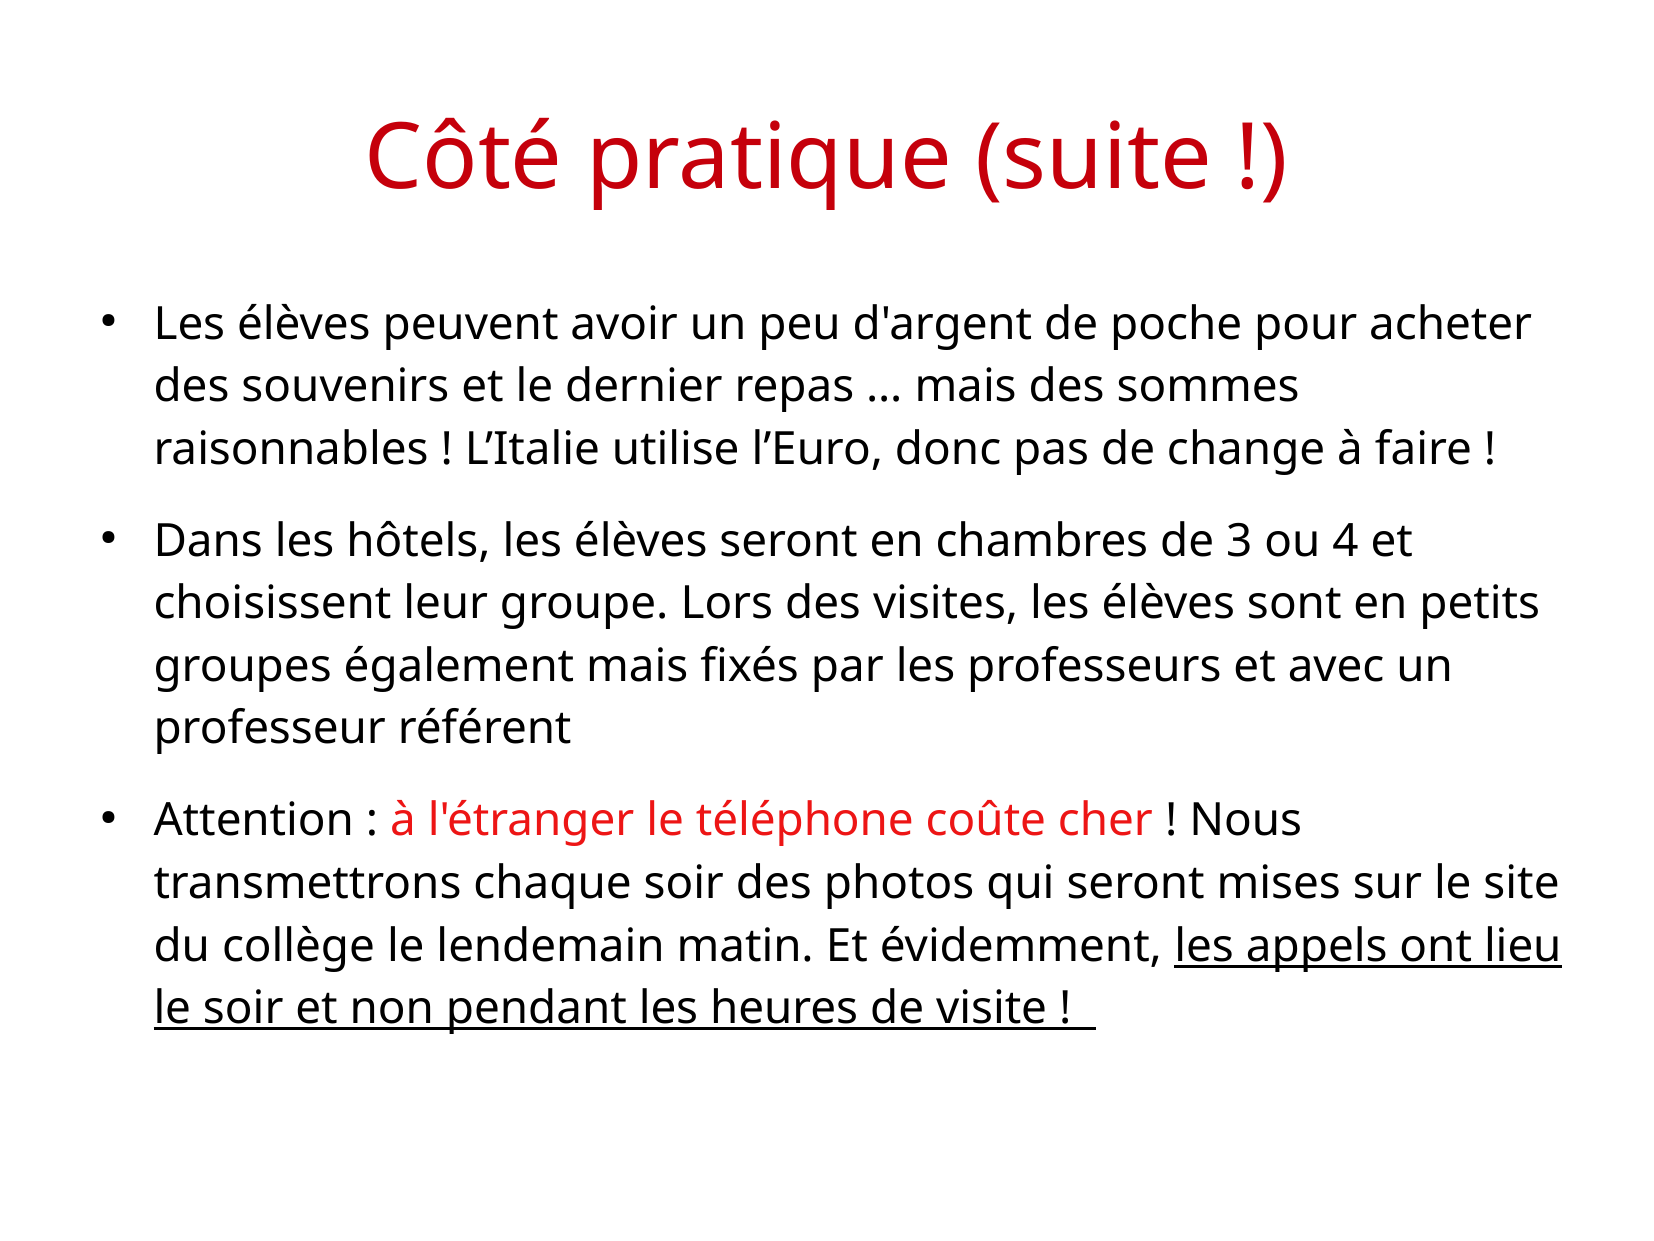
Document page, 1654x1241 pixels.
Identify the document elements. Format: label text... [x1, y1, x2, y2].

list Les élèves peuvent avoir un peu d'argent de poche pour acheter des souvenirs et le dernier repas … mais des sommes raisonnables ! L’Italie utilise l’Euro, donc pas de change à faire ! Dans les hôtels, les élèves seront en chambres de 3 ou 4 et choisissent leur groupe. Lors des visites, les élèves sont en petits groupes également mais fixés par les professeurs et avec un professeur référent Attention : à l'étranger le téléphone coûte cher ! Nous transmettrons chaque soir des photos qui seront mises sur le site du collège le lendemain matin. Et évidemment, les appels ont lieu le soir et non pendant les heures de visite ! [82, 290, 1571, 1173]
title Côté pratique (suite !) [82, 49, 1571, 257]
